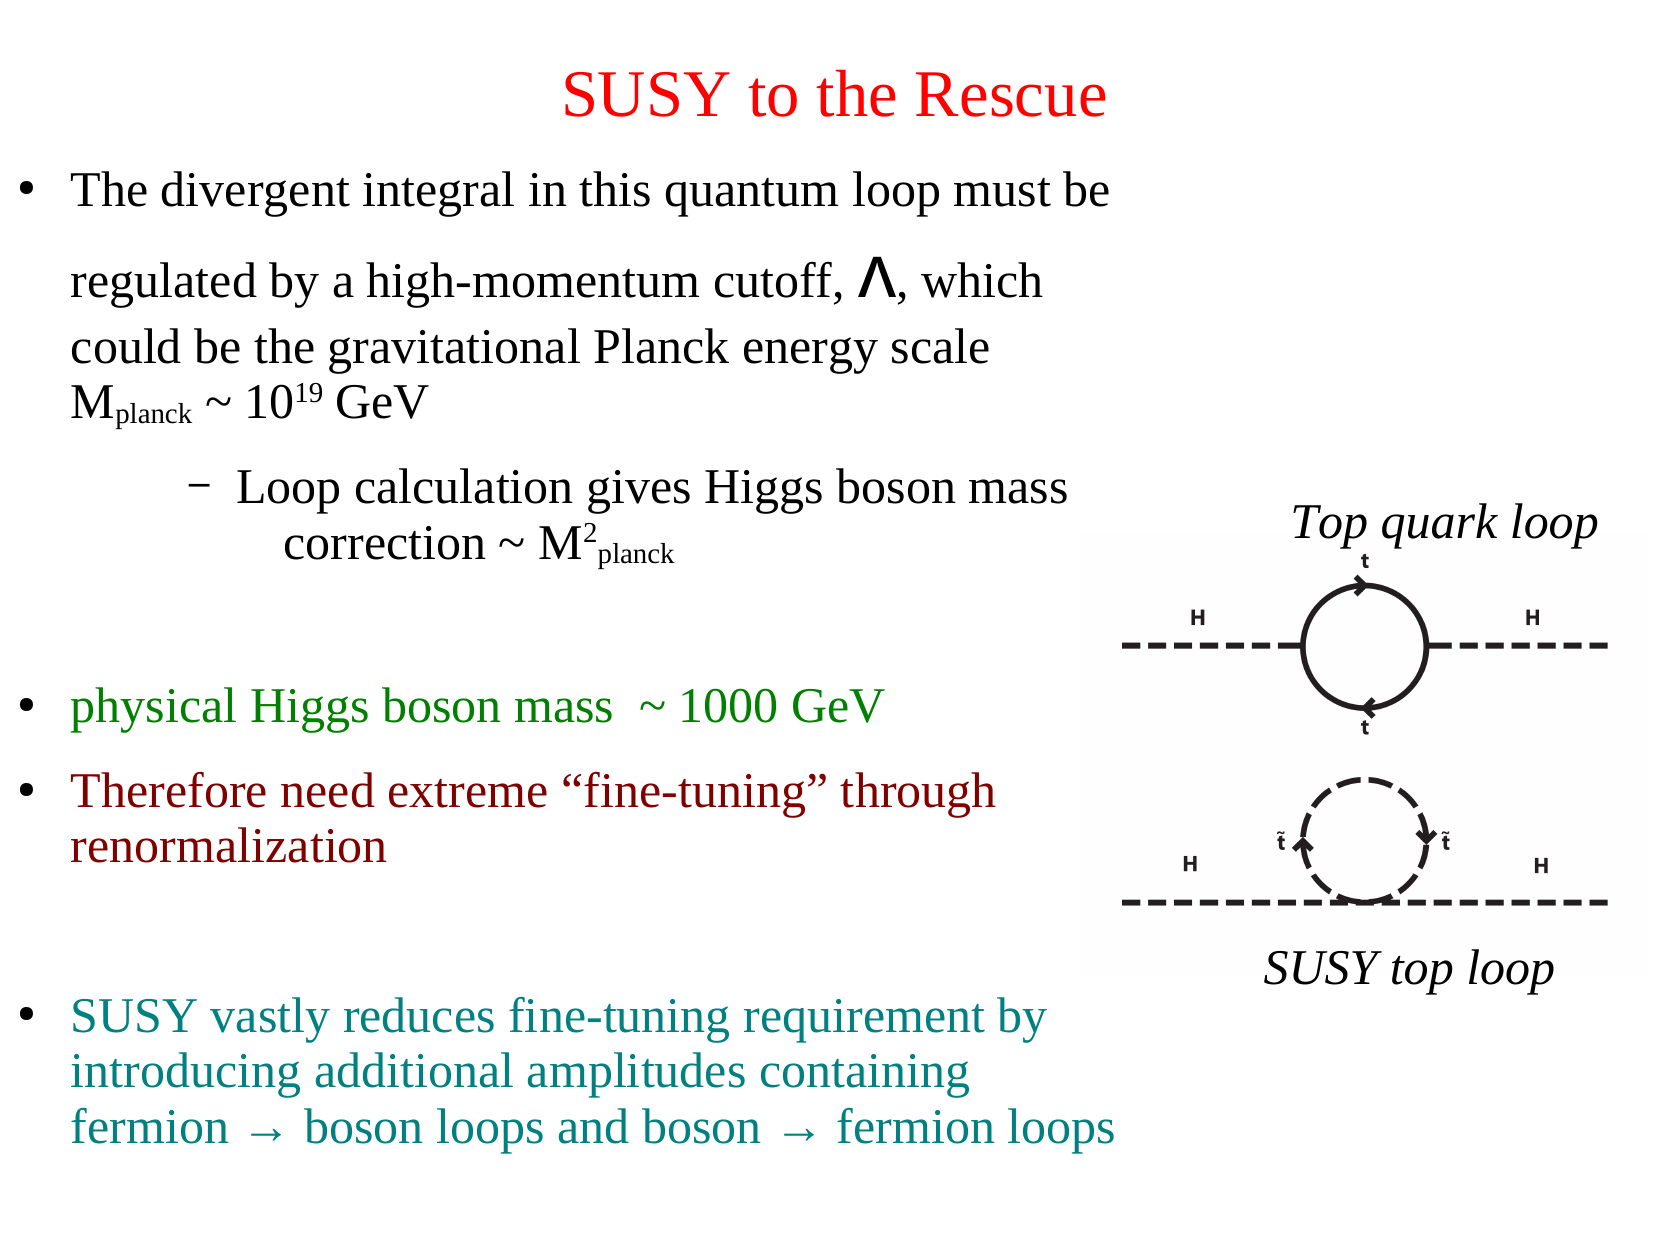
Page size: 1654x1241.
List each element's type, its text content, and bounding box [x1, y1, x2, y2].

picture [1074, 532, 1648, 976]
text_box SUSY top loop [1263, 939, 1556, 996]
title SUSY to the Rescue [128, 0, 1541, 190]
list The divergent integral in this quantum loop must be regulated by a high-momentum cutoff, ʌ, which could be the gravitational Planck energy scale Mplanck ~ 1019 GeV Loop calculation gives Higgs boson mass correction ~ M2planck physical Higgs boson mass ~ 1000 GeV Therefore need extreme “fine-tuning” through renormalization SUSY vastly reduces fine-tuning requirement by introducing additional amplitudes containing fermion → boson loops and boson → fermion loops [0, 161, 1124, 1241]
text_box Top quark loop [1290, 494, 1595, 550]
